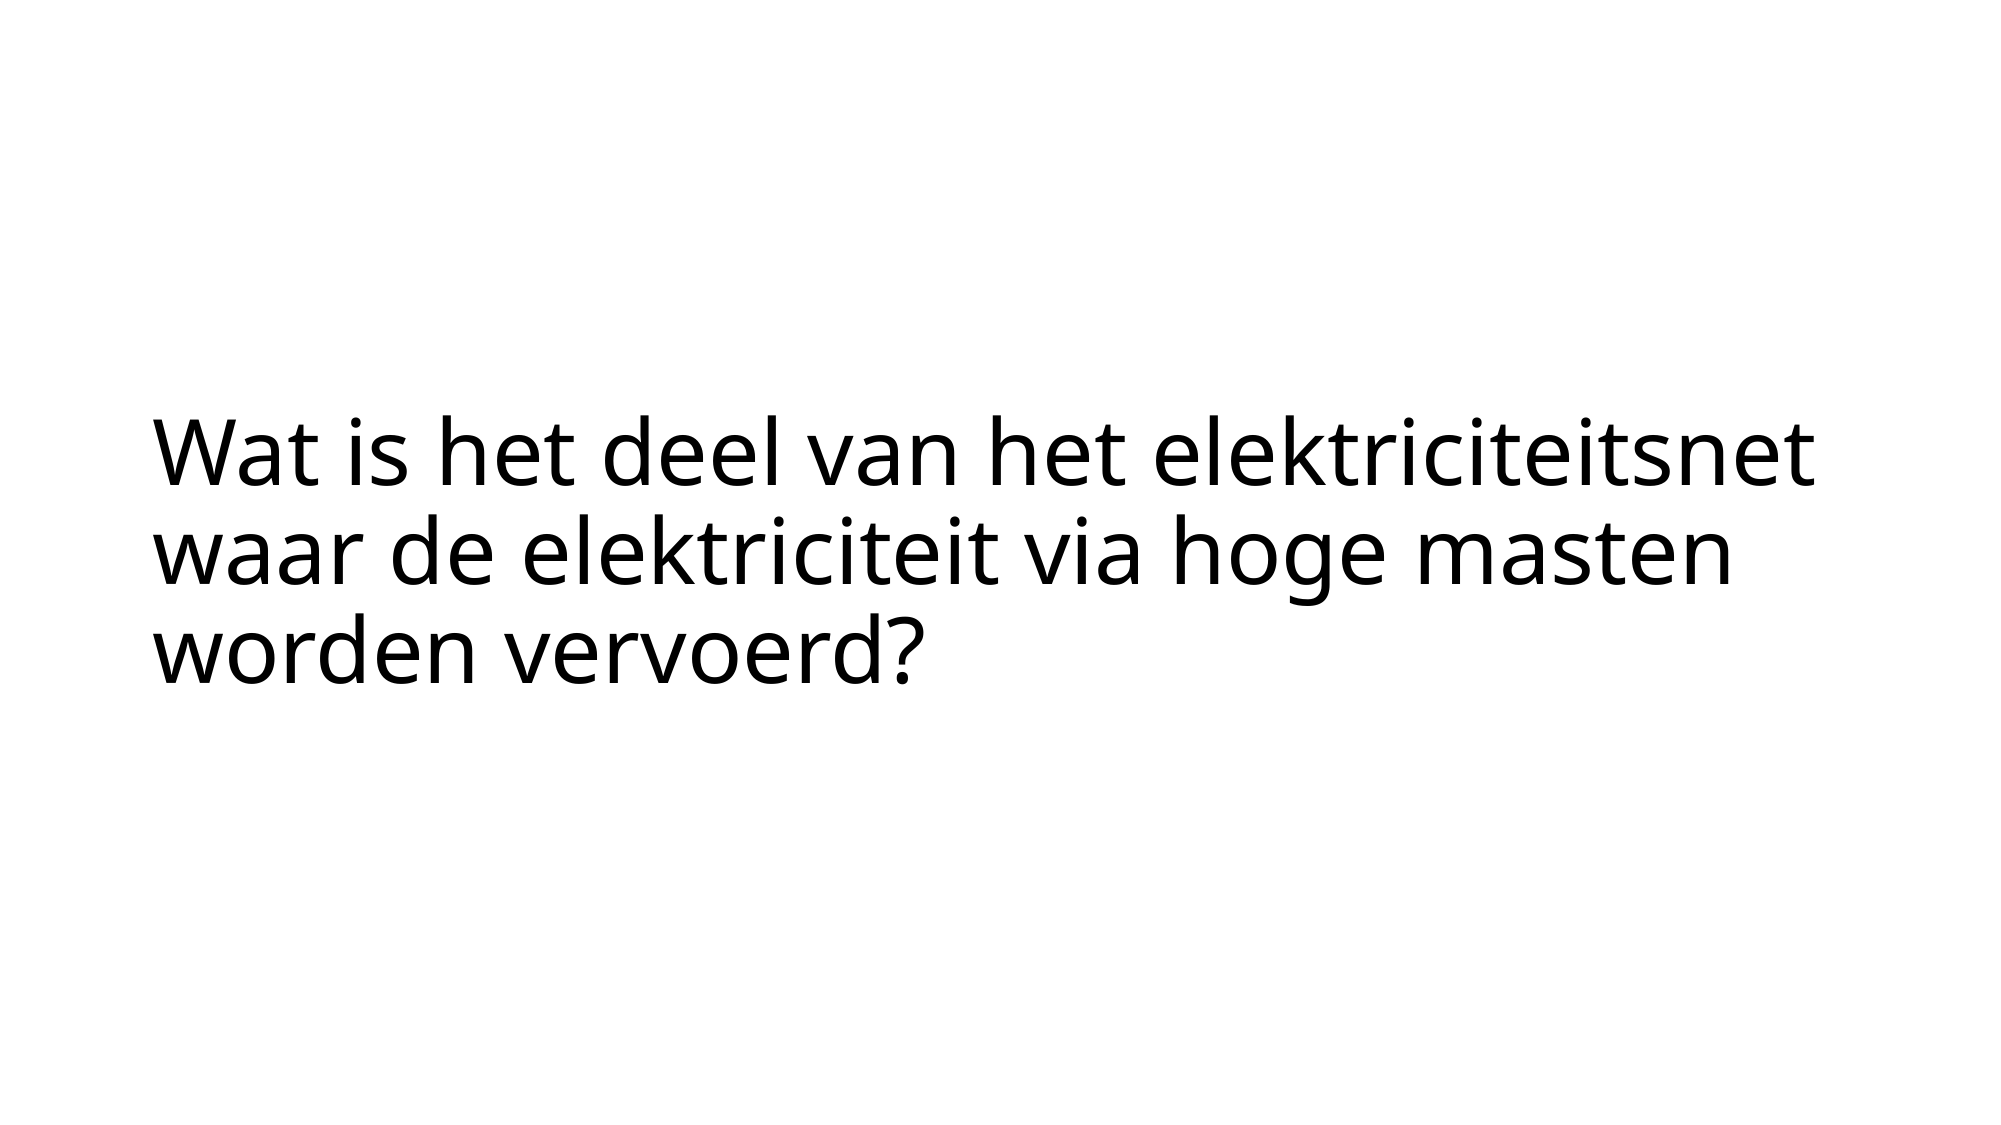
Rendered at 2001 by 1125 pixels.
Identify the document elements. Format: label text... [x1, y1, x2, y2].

title Wat is het deel van het elektriciteitsnet waar de elektriciteit via hoge masten worden vervoerd? [137, 345, 1863, 765]
